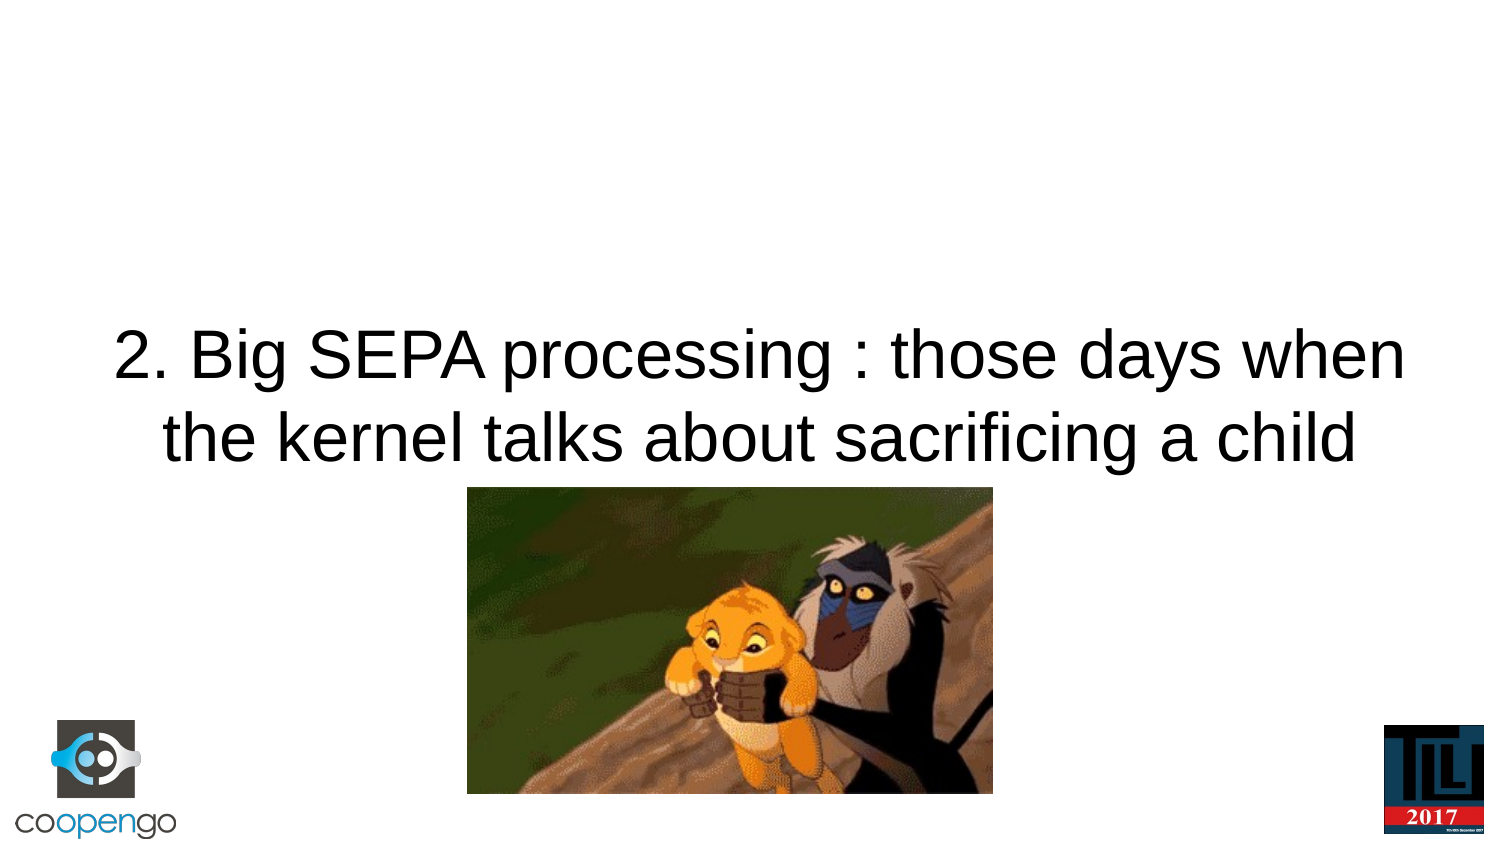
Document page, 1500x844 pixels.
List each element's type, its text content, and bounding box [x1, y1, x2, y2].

picture [81, 817, 94, 830]
text_box 2. Big SEPA processing : those days when the kernel talks about sacrificing a child [85, 297, 1436, 488]
picture [15, 720, 176, 839]
picture [1384, 725, 1484, 834]
picture [467, 487, 993, 794]
